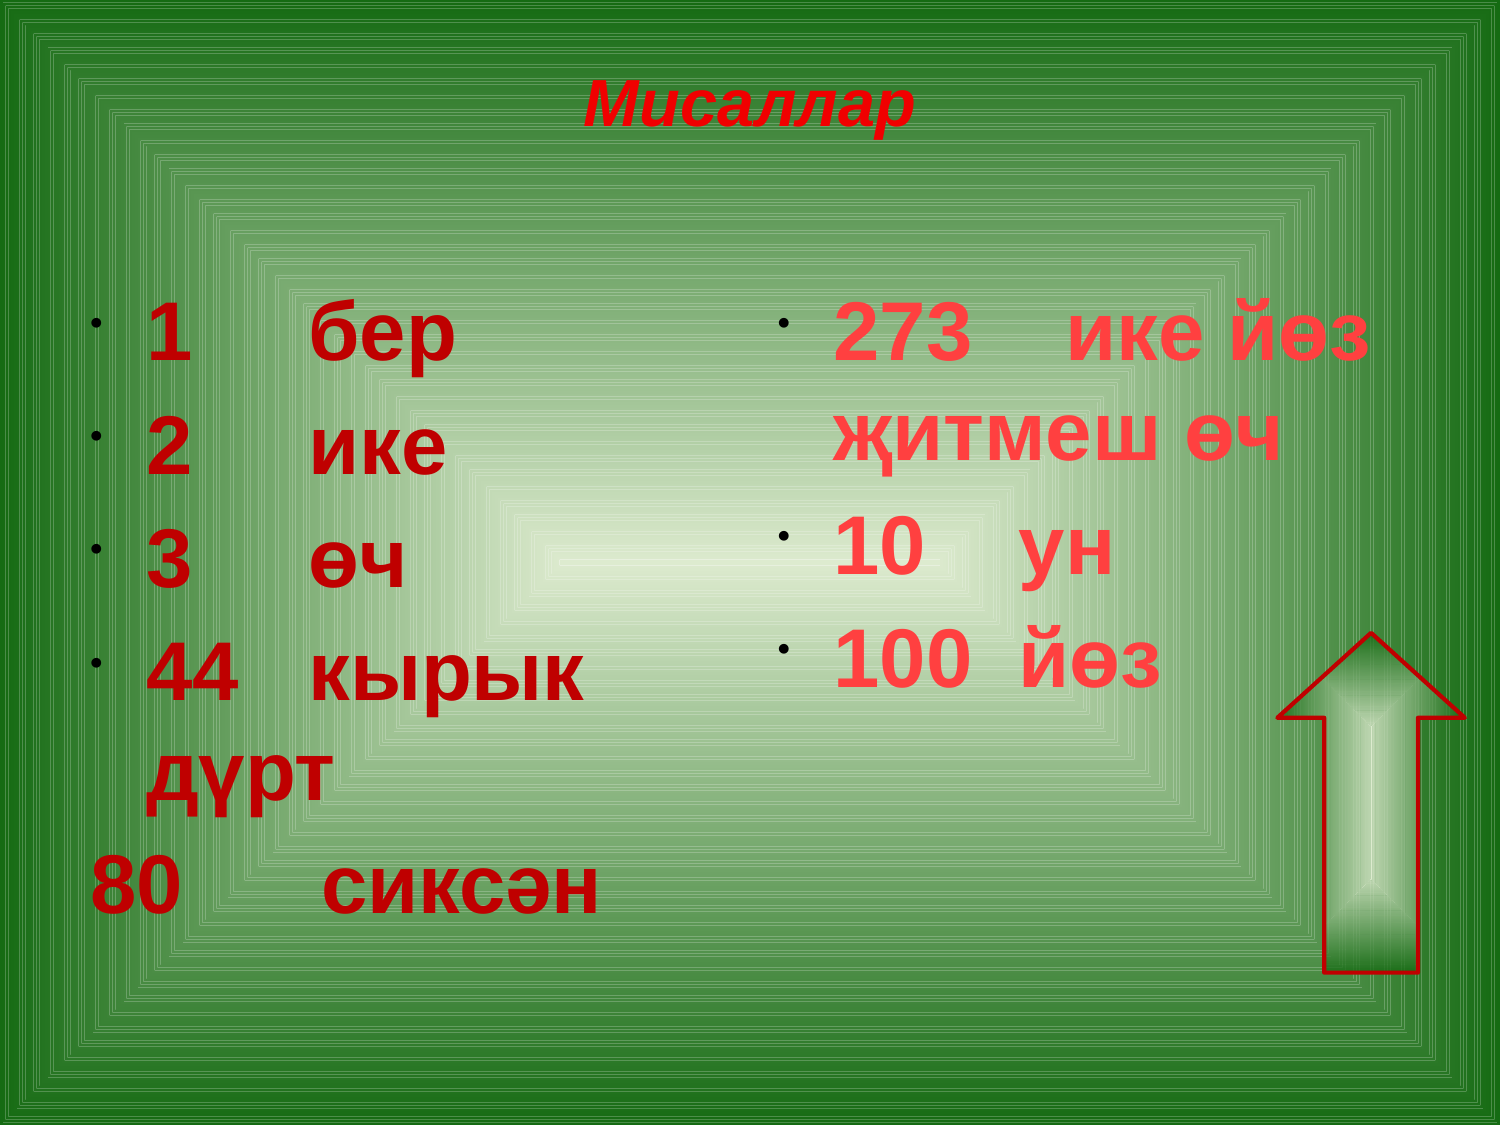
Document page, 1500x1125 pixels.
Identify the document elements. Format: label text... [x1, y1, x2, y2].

list 1 бер 2 ике 3 өч 44 кырык дүрт 80 сиксән [75, 262, 738, 1005]
list 273 ике йөз җитмеш өч 10 ун 100 йөз [762, 262, 1425, 1005]
text_box [1277, 632, 1465, 973]
title Мисаллар [75, 45, 1425, 233]
